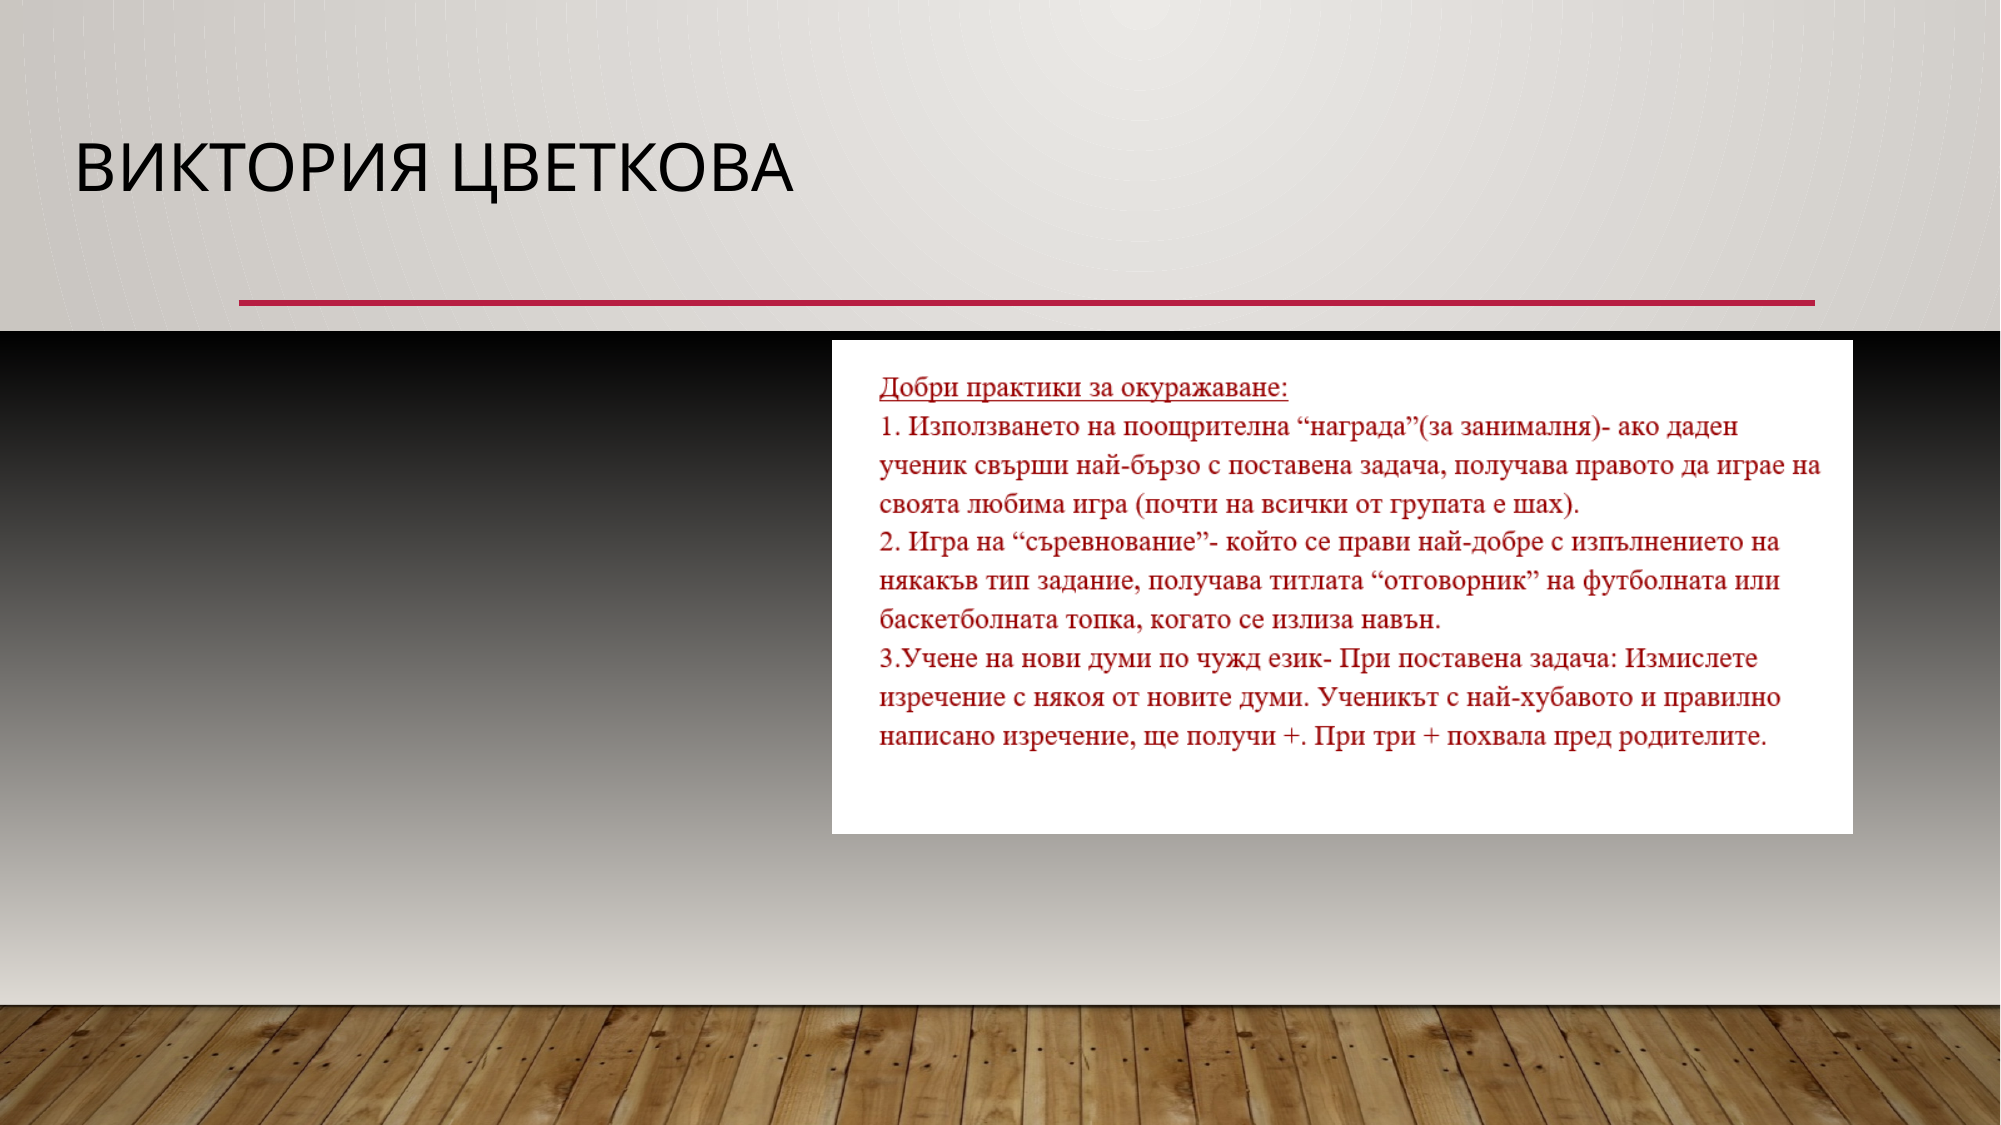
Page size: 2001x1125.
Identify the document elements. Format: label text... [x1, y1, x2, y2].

picture [832, 340, 1853, 834]
title Виктория цветкова [58, 126, 822, 299]
